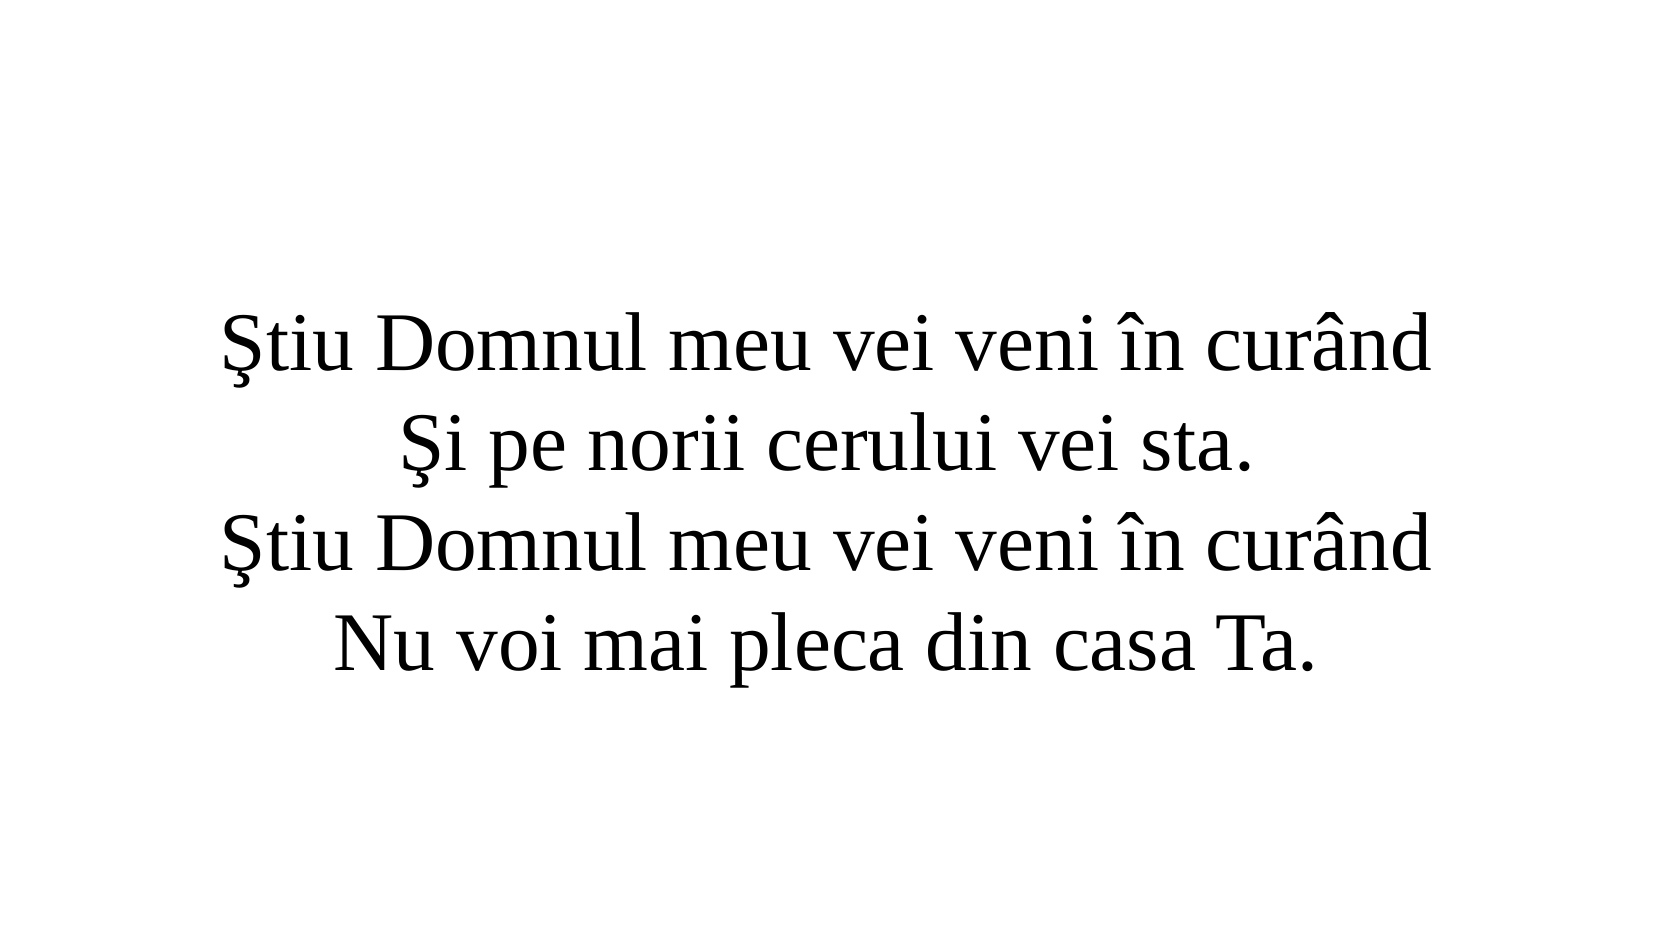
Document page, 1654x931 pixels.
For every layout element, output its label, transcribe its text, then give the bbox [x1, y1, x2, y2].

subtitle Ştiu Domnul meu vei veni în curând Şi pe norii cerului vei sta. Ştiu Domnul meu vei veni în curând Nu voi mai pleca din casa Ta. [0, 279, 1654, 641]
